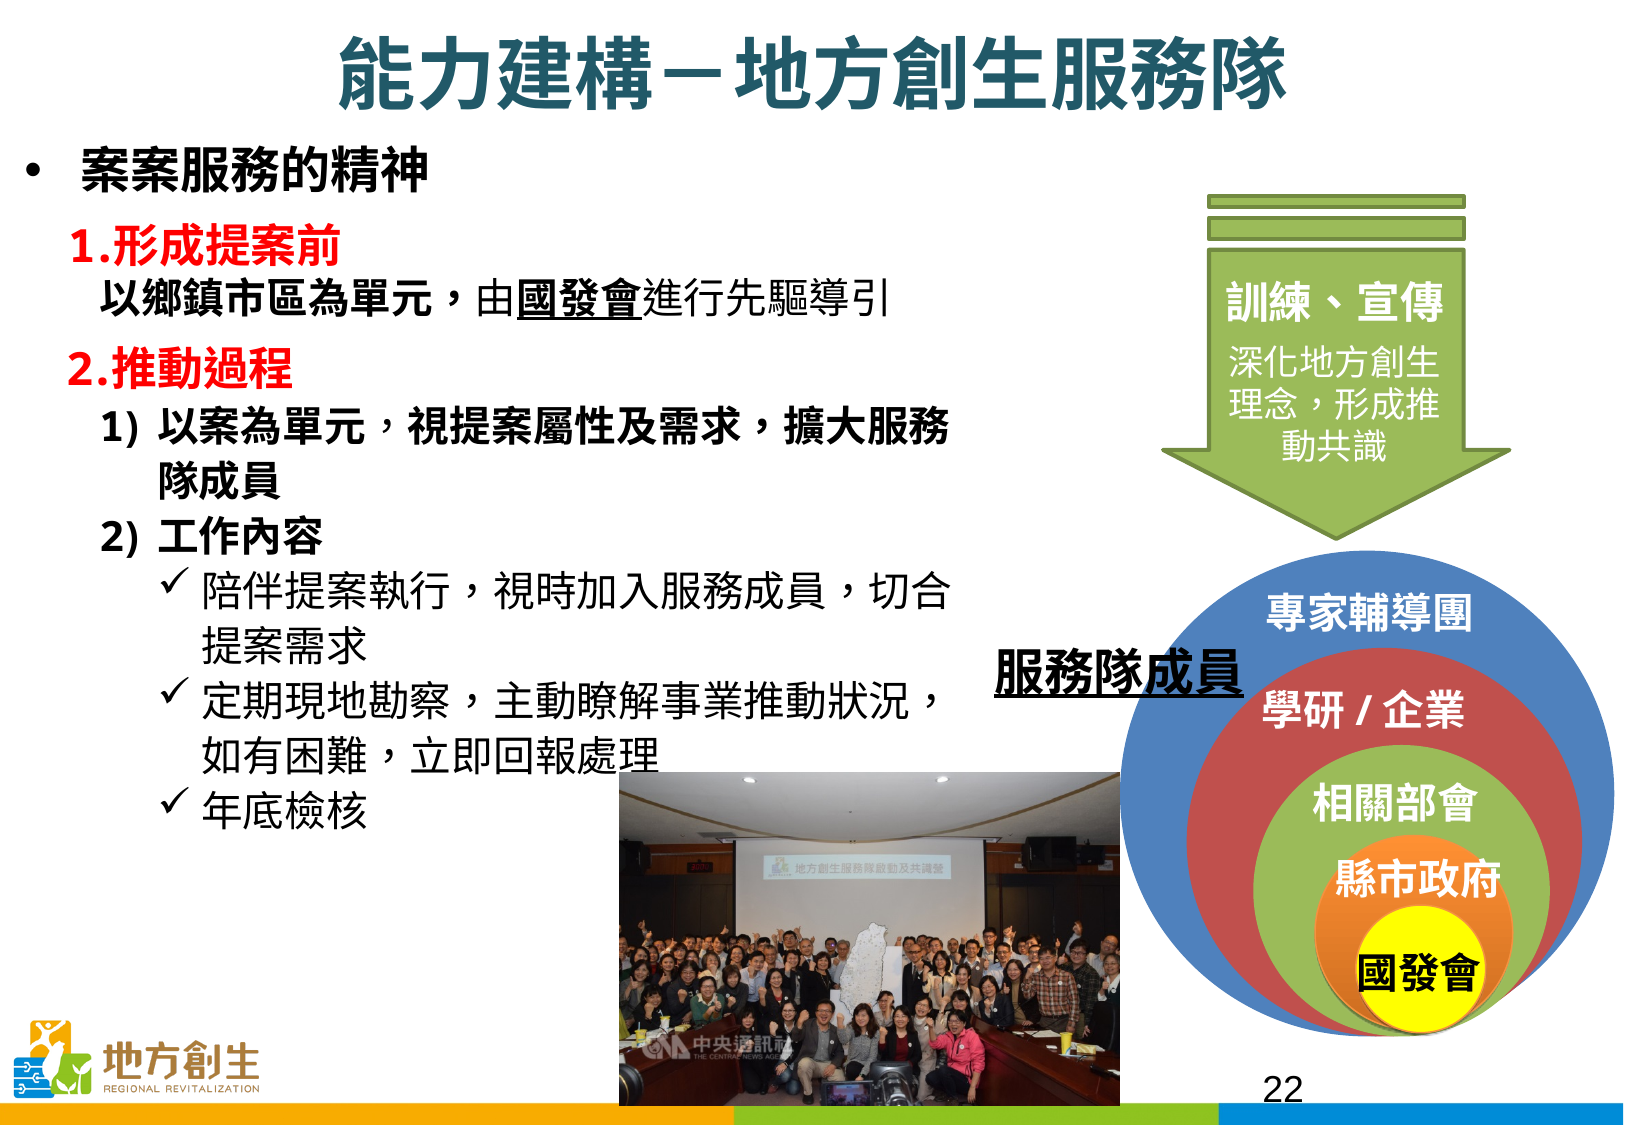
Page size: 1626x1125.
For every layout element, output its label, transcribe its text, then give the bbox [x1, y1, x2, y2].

text_box [1208, 249, 1510, 474]
text_box 相關部會 [1297, 769, 1495, 835]
picture [619, 772, 1120, 1106]
text_box 訓練、宣傳 深化地方創生理念，形成推動共識 [1207, 267, 1463, 475]
text_box 學研/企業 [1247, 675, 1481, 741]
text_box [1163, 449, 1207, 473]
text_box [1120, 582, 1615, 1037]
text_box 縣市政府 [1320, 846, 1594, 911]
text_box 專家輔導團 [1250, 579, 1490, 645]
text_box [1251, 550, 1484, 579]
list 案案服務的精神 形成提案前 以鄉鎮市區為單元，由國發會進行先驅導引 推動過程 以案為單元，視提案屬性及需求，擴大服務隊成員 工作內容 陪伴提案執行，視時加入服務成員，切合提案需求 定期現地勘察，主動瞭解事業推動狀況，如有困難，立即回報處理 年底檢核 [9, 125, 978, 1059]
text_box [1208, 196, 1464, 207]
text_box 服務隊成員 [979, 633, 1260, 709]
picture [9, 1059, 259, 1100]
text_box [1181, 579, 1250, 633]
text_box [1208, 217, 1464, 240]
title 能力建構－地方創生服務隊 [81, 7, 1544, 138]
text_box [1211, 475, 1461, 539]
text_box <編號> [1247, 1057, 1625, 1118]
text_box 國發會 [1341, 939, 1497, 1005]
